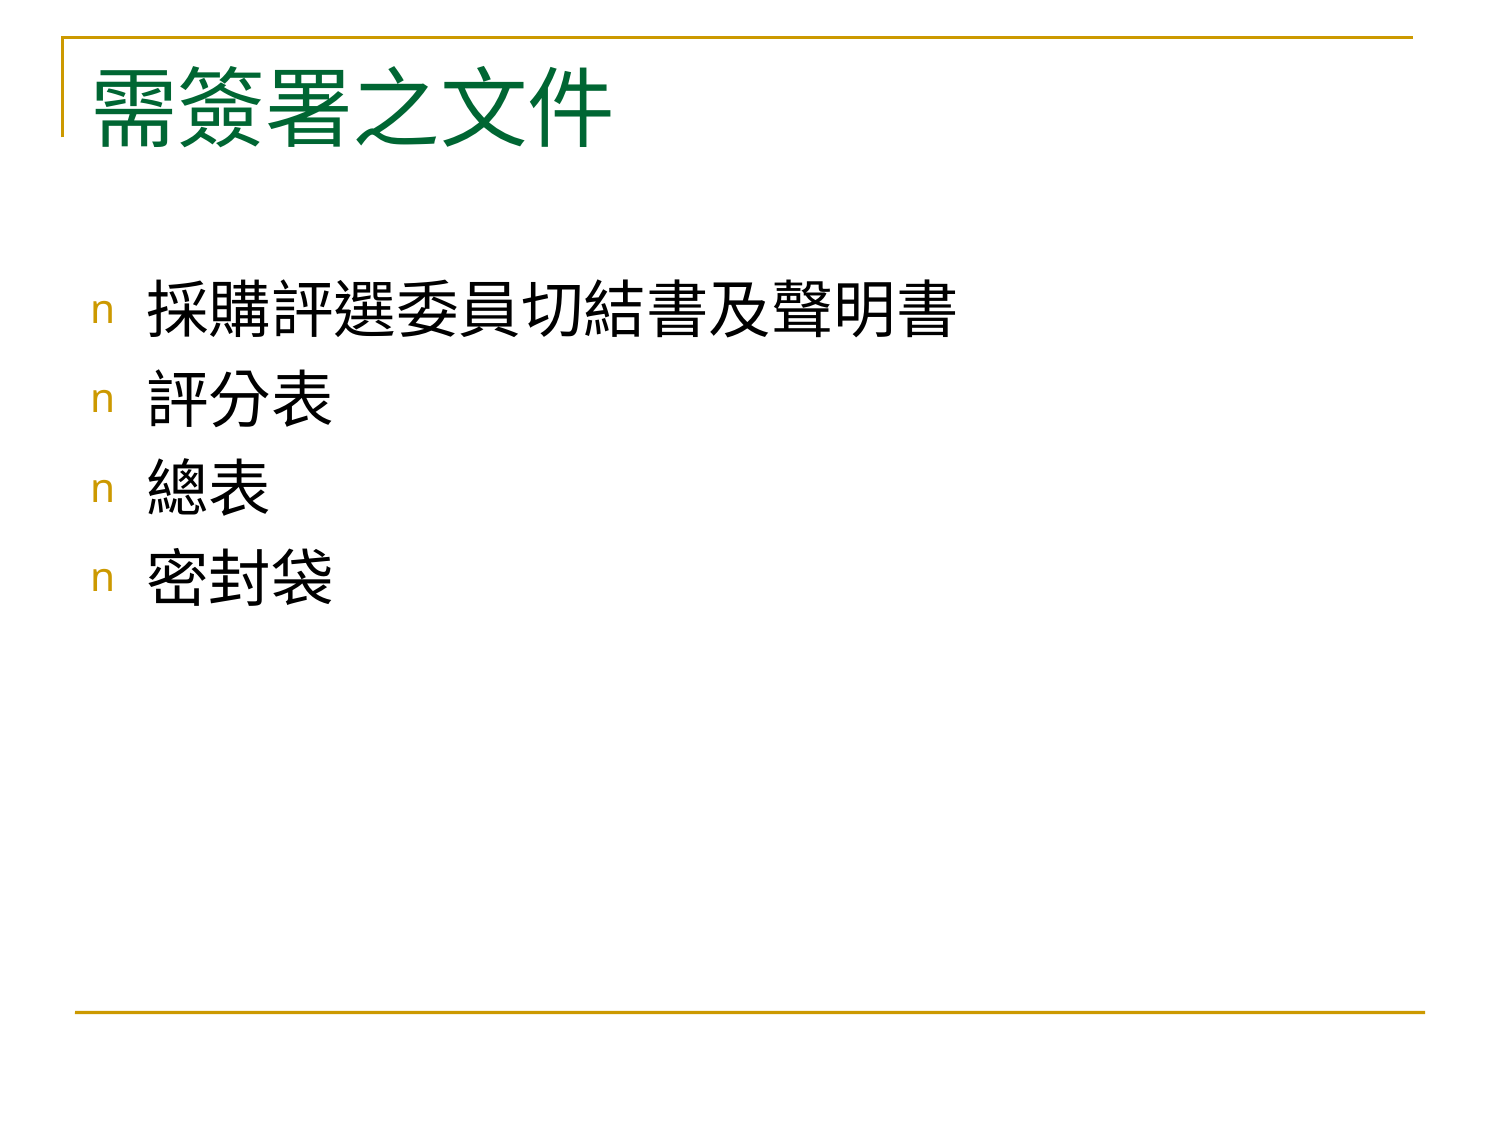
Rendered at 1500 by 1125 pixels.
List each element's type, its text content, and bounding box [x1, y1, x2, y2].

list 採購評選委員切結書及聲明書 評分表 總表 密封袋 [75, 262, 1426, 1006]
title 需簽署之文件 [75, 45, 1426, 233]
